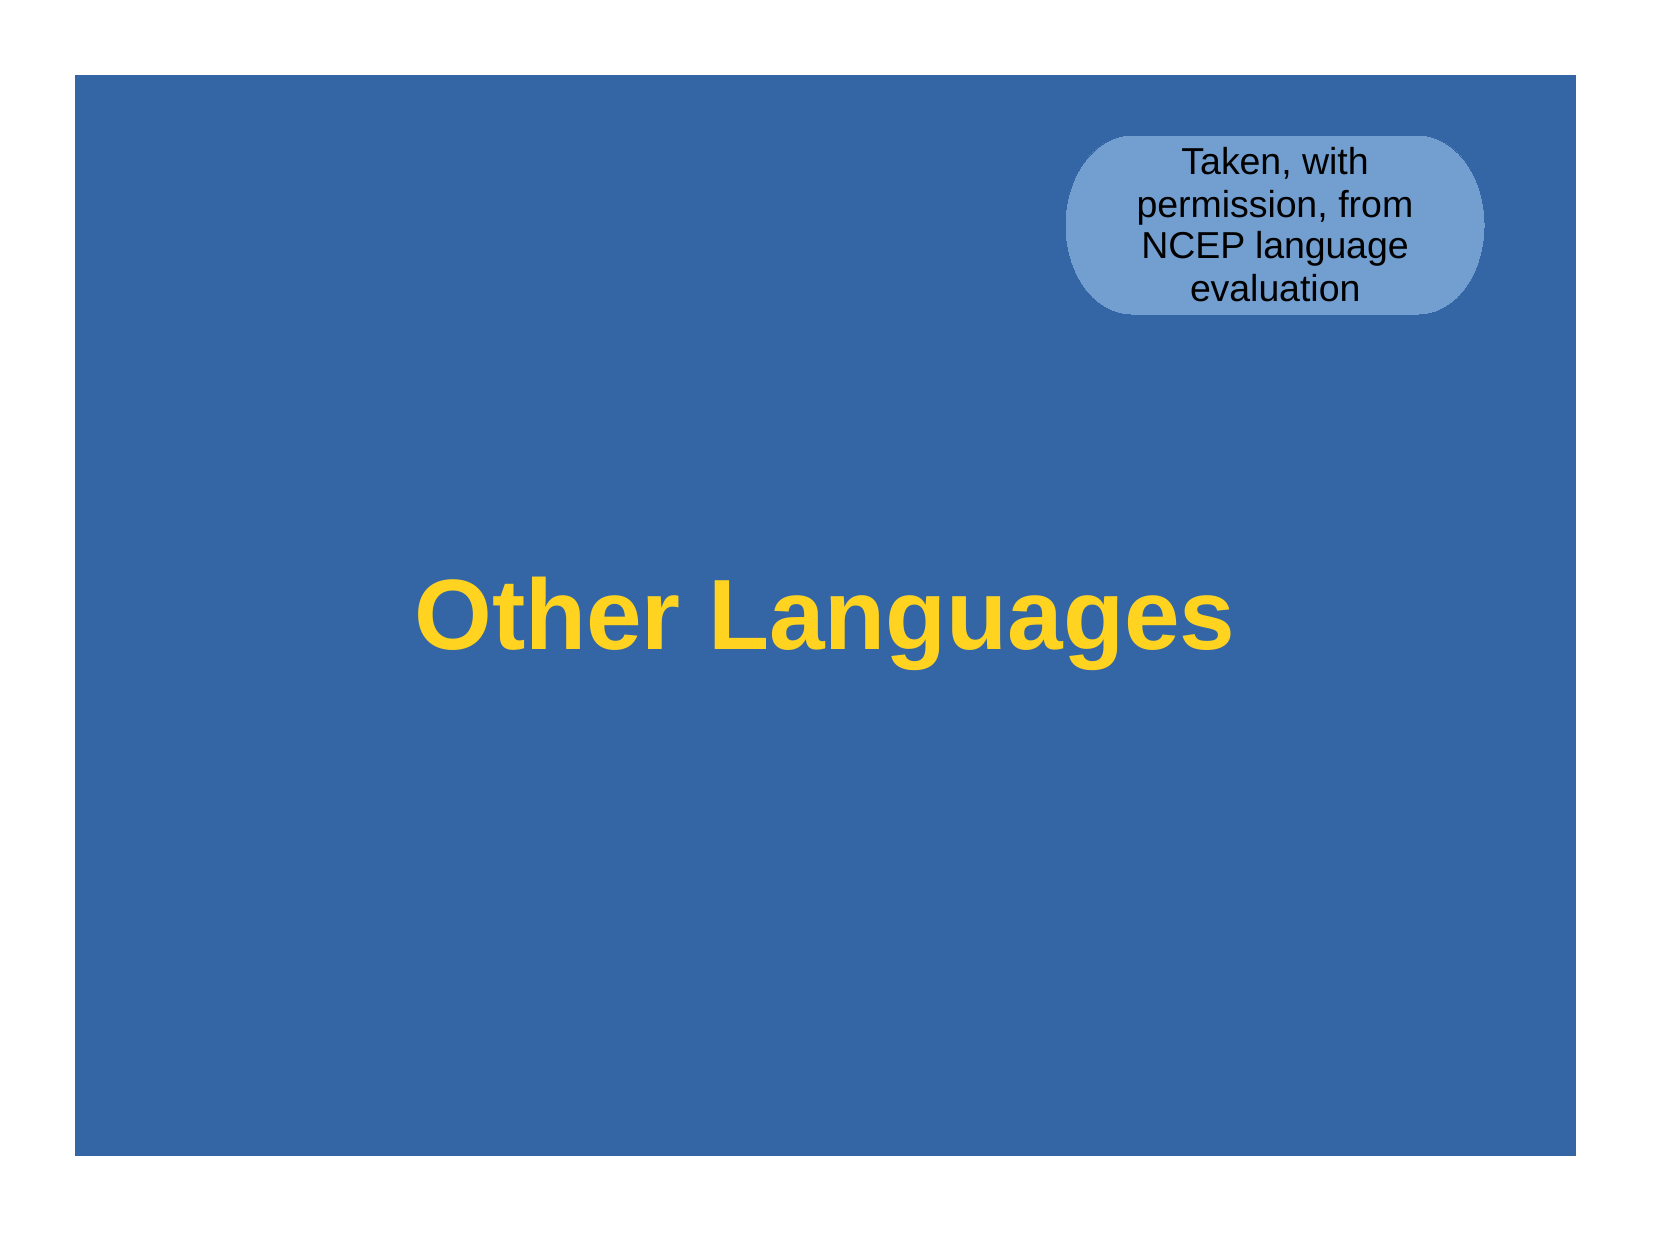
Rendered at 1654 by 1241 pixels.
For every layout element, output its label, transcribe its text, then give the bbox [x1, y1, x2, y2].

text_box Other Languages [75, 75, 1576, 1156]
text_box Taken, with permission, from NCEP language evaluation [1065, 135, 1486, 316]
